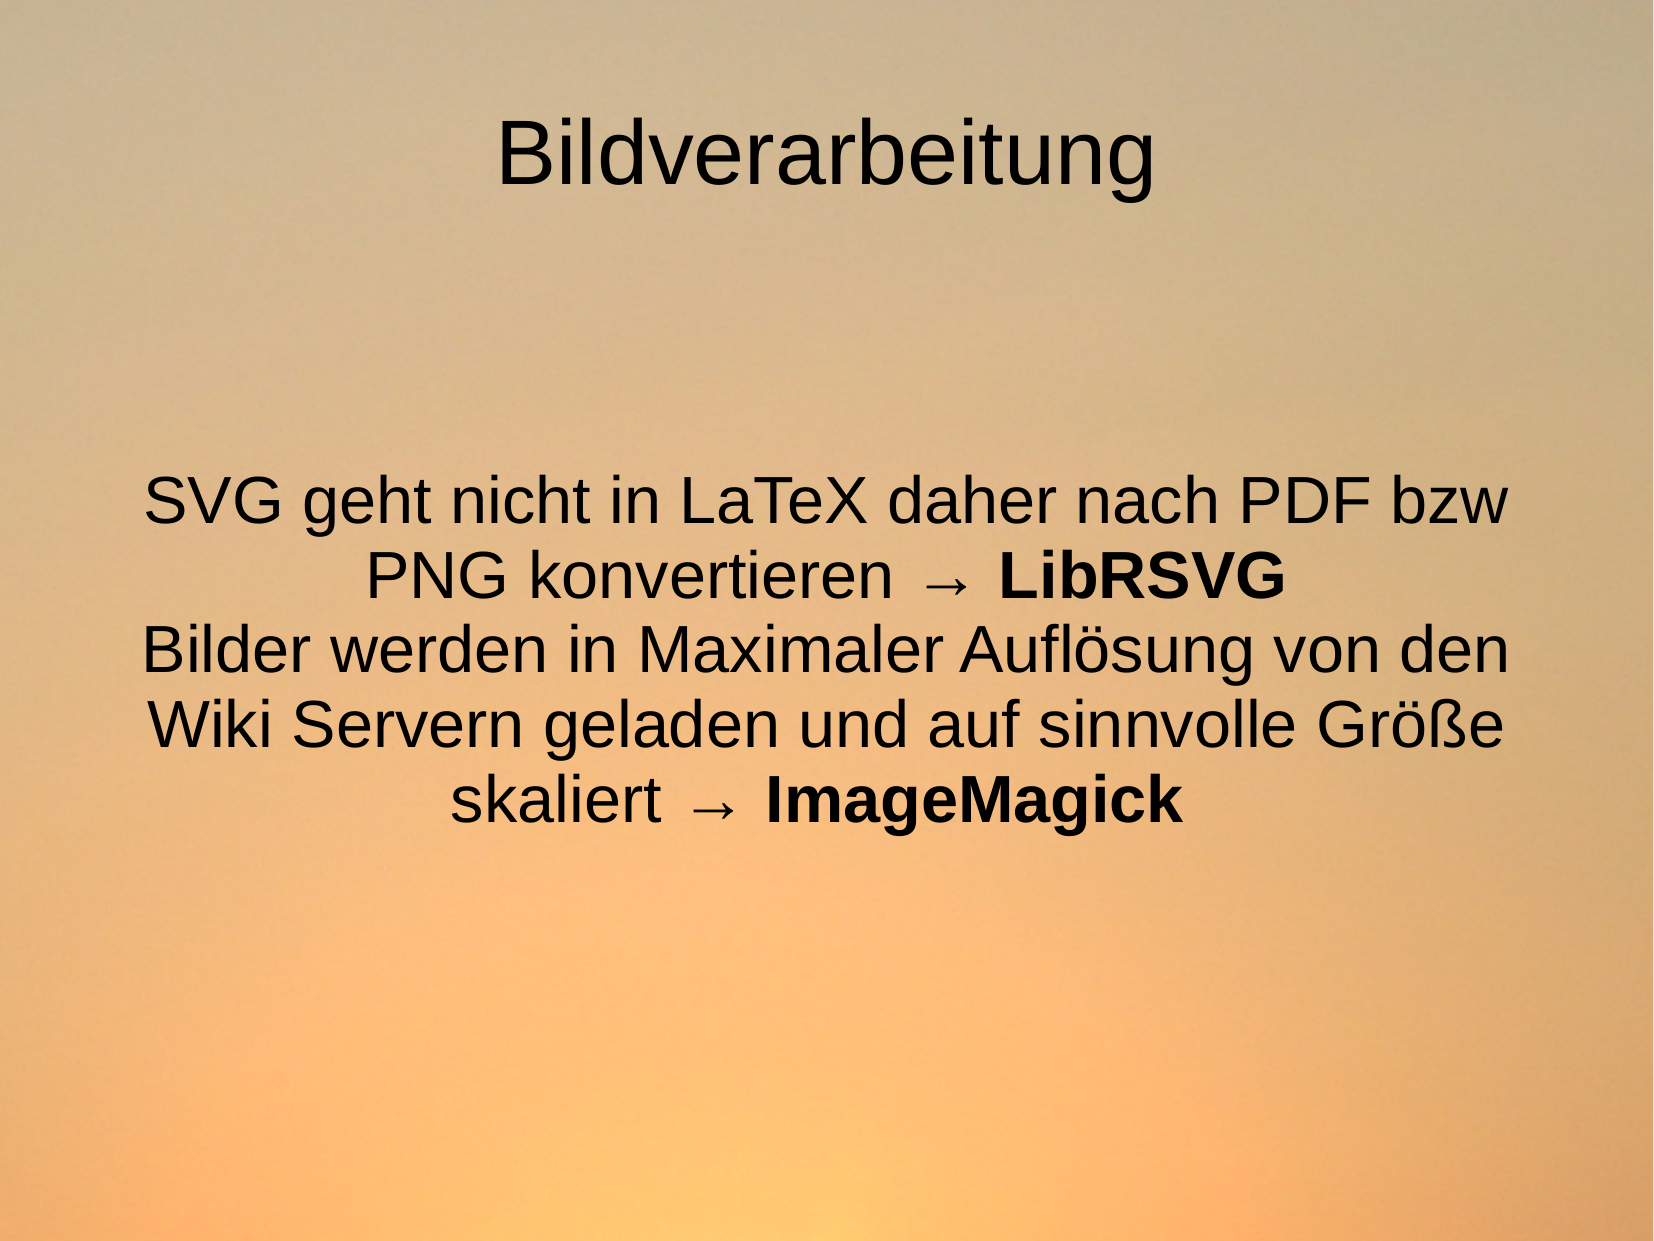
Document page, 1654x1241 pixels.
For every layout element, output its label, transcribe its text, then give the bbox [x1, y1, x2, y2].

picture [0, 0, 1654, 1241]
subtitle SVG geht nicht in LaTeX daher nach PDF bzw PNG konvertieren → LibRSVG Bilder werden in Maximaler Auflösung von den Wiki Servern geladen und auf sinnvolle Größe skaliert → ImageMagick [82, 290, 1571, 1010]
title Bildverarbeitung [82, 49, 1571, 257]
